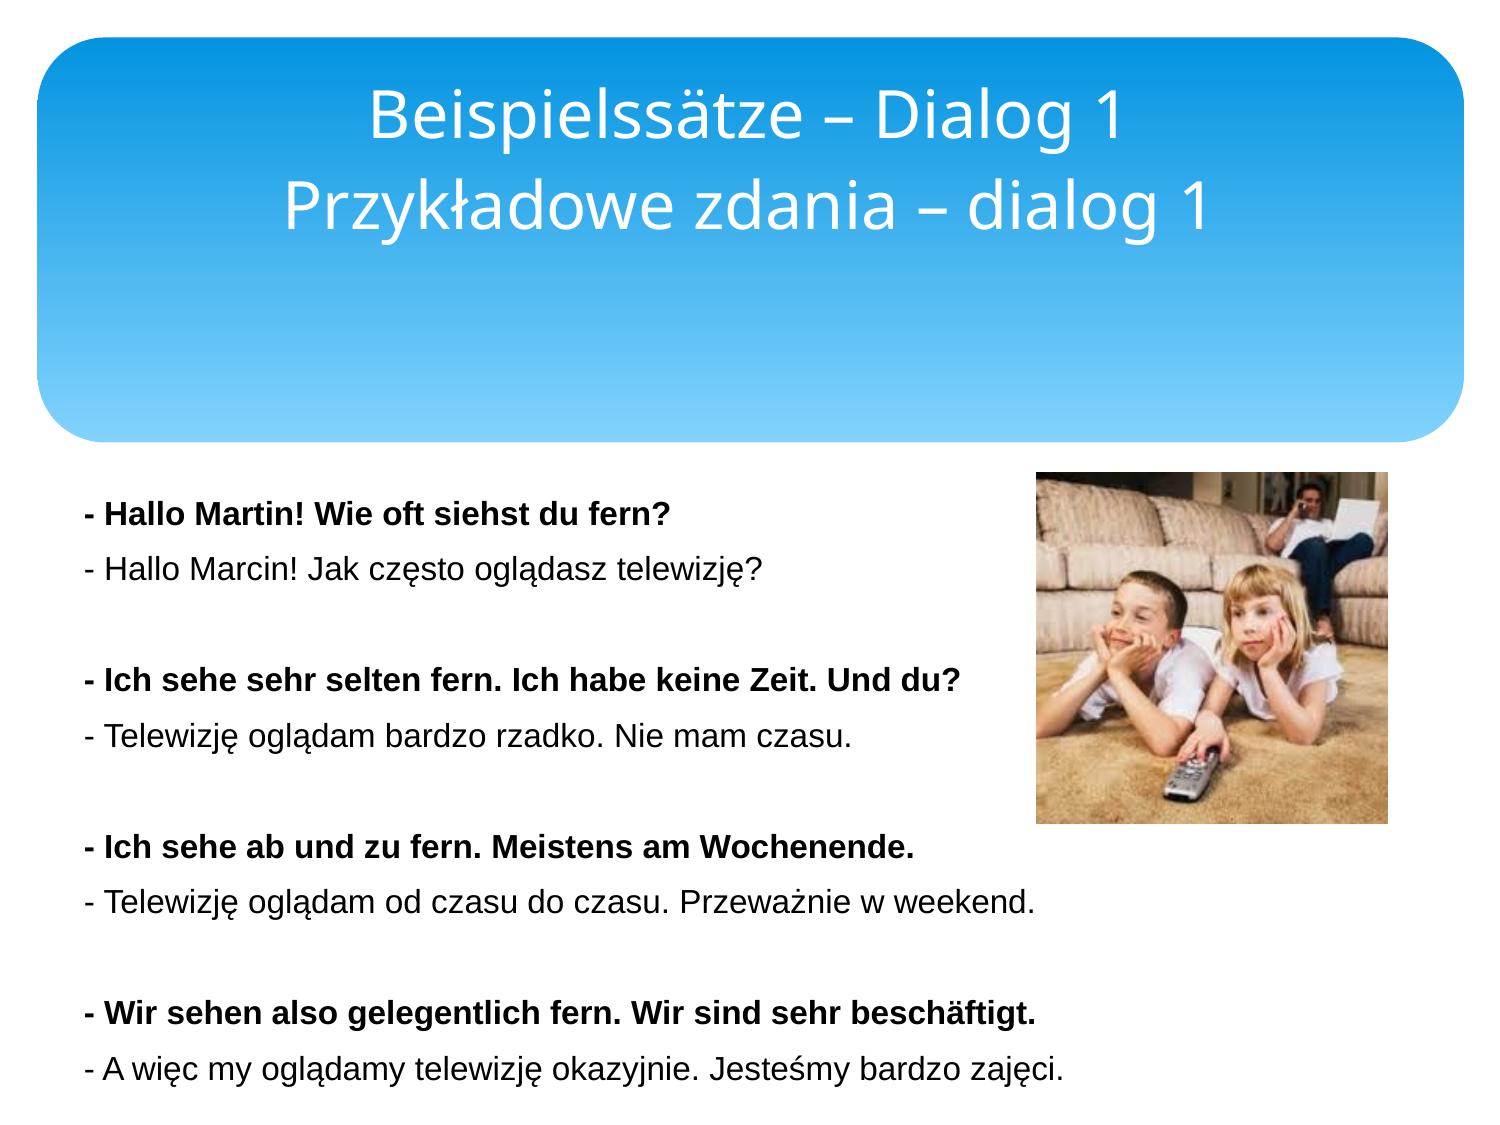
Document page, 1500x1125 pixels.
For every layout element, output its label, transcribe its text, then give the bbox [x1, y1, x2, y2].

picture [1036, 472, 1388, 824]
title Beispielssätze – Dialog 1 Przykładowe zdania – dialog 1 [75, 62, 1425, 254]
subtitle - Hallo Martin! Wie oft siehst du fern? - Hallo Marcin! Jak często oglądasz telewizję? - Ich sehe sehr selten fern. Ich habe keine Zeit. Und du? - Telewizję oglądam bardzo rzadko. Nie mam czasu. - Ich sehe ab und zu fern. Meistens am Wochenende. - Telewizję oglądam od czasu do czasu. Przeważnie w weekend. - Wir sehen also gelegentlich fern. Wir sind sehr beschäftigt. - A więc my oglądamy telewizję okazyjnie. Jesteśmy bardzo zajęci. [83, 434, 1300, 1093]
